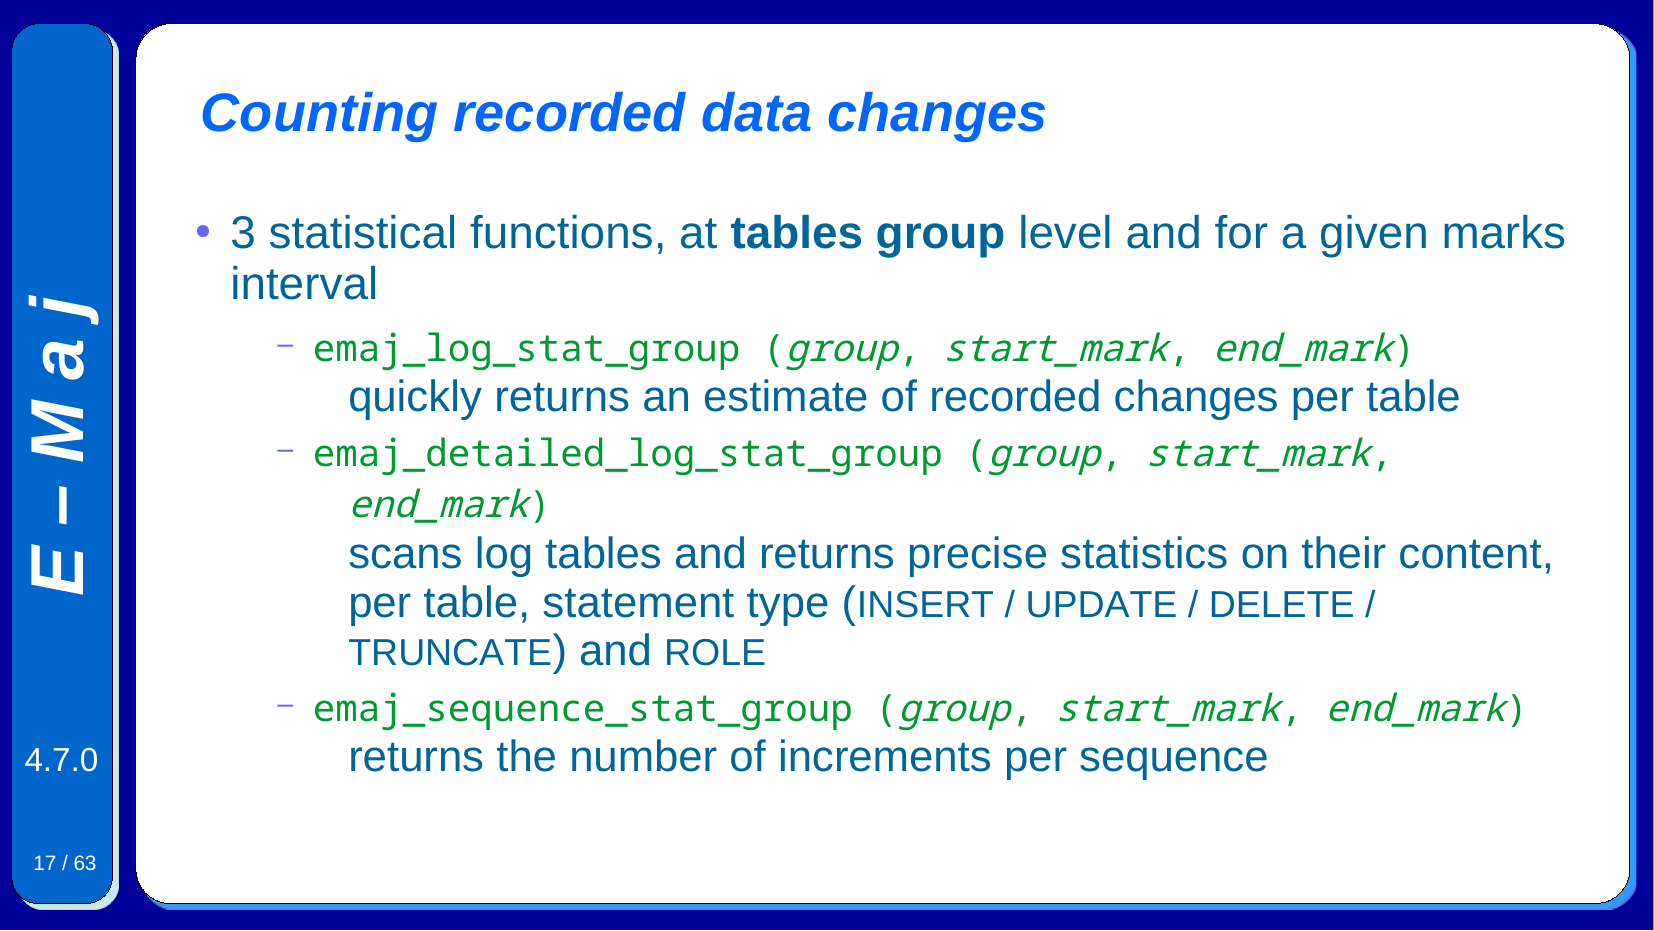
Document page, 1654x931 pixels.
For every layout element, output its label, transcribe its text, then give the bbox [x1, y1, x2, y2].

list 3 statistical functions, at tables group level and for a given marks interval emaj_log_stat_group (group, start_mark, end_mark) quickly returns an estimate of recorded changes per table emaj_detailed_log_stat_group (group, start_mark, end_mark) scans log tables and returns precise statistics on their content, per table, statement type (INSERT / UPDATE / DELETE / TRUNCATE) and ROLE emaj_sequence_stat_group (group, start_mark, end_mark) returns the number of increments per sequence [177, 206, 1587, 889]
title Counting recorded data changes [200, 34, 1575, 191]
